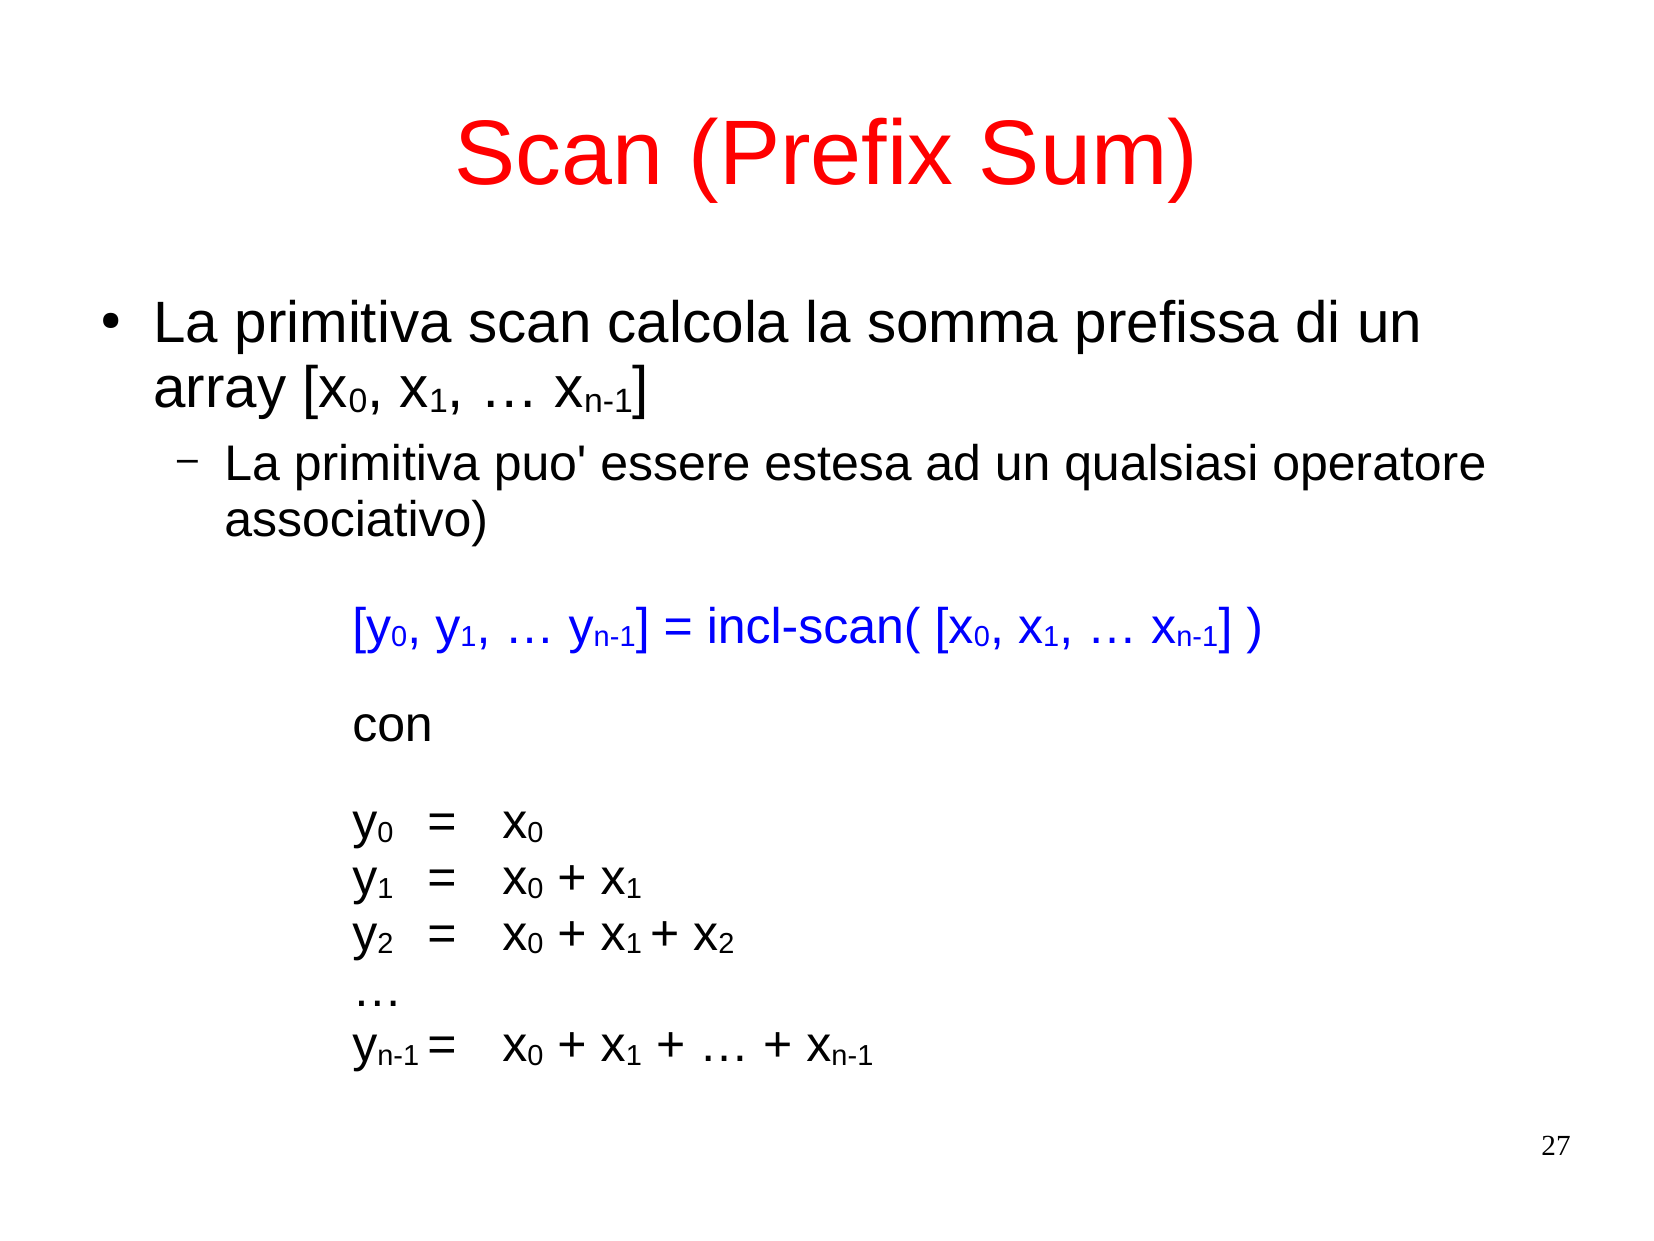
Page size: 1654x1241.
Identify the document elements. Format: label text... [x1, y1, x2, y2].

title Scan (Prefix Sum) [82, 49, 1571, 257]
text_box [y0, y1, … yn-1] = incl-scan( [x0, x1, … xn-1] ) con y0 = x0 y1 = x0 + x1 y2 = x0 + x1 + x2 … yn-1 = x0 + x1 + … + xn-1 [337, 590, 1313, 1163]
list La primitiva scan calcola la somma prefissa di un array [x0, x1, … xn-1] La primitiva puo' essere estesa ad un qualsiasi operatore associativo) [82, 290, 1571, 1109]
